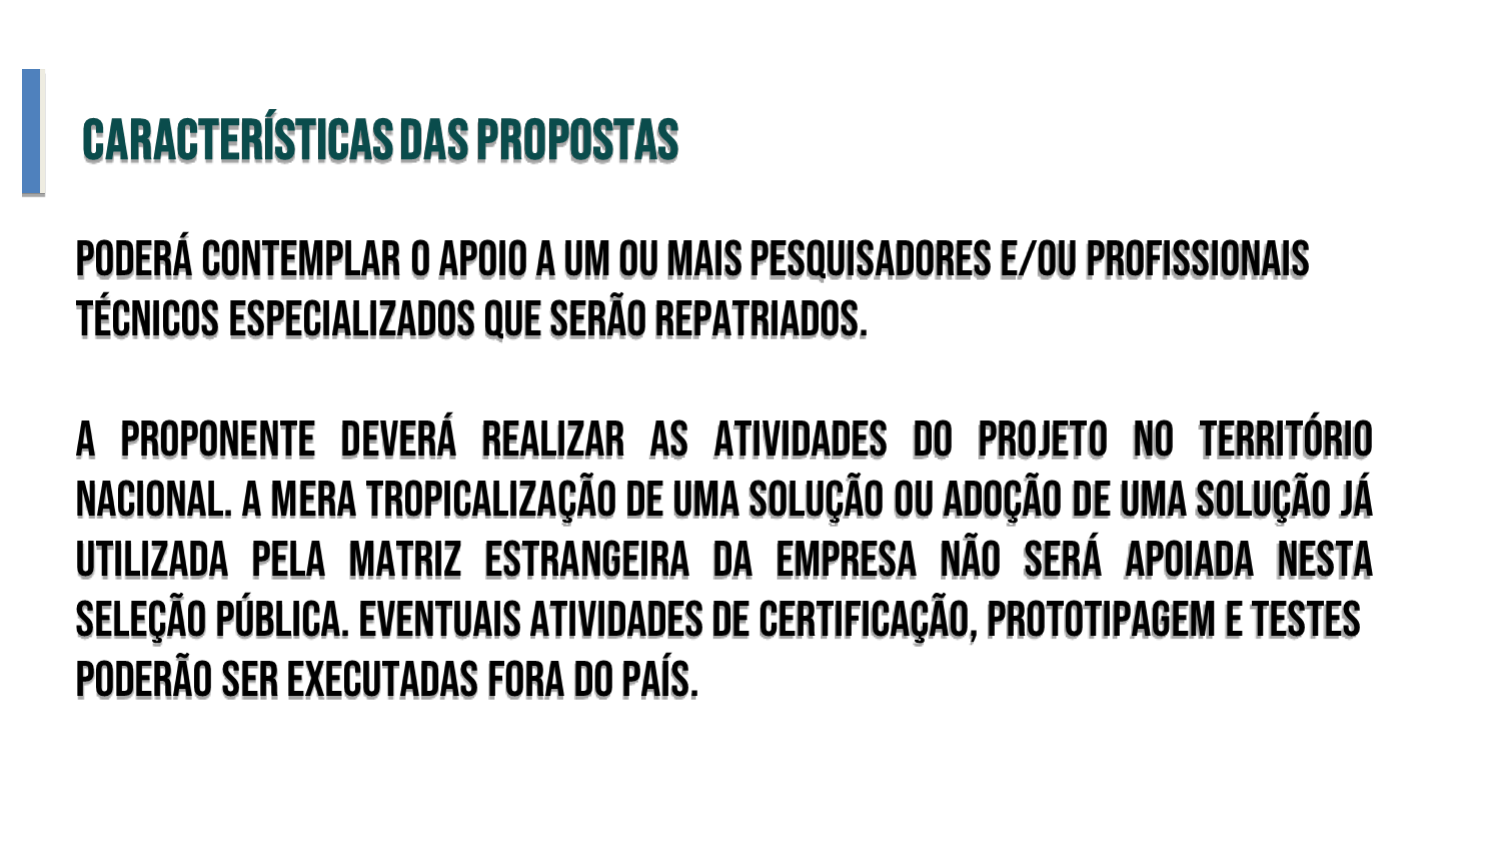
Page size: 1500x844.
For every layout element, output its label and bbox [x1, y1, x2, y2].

picture [22, 59, 1478, 785]
